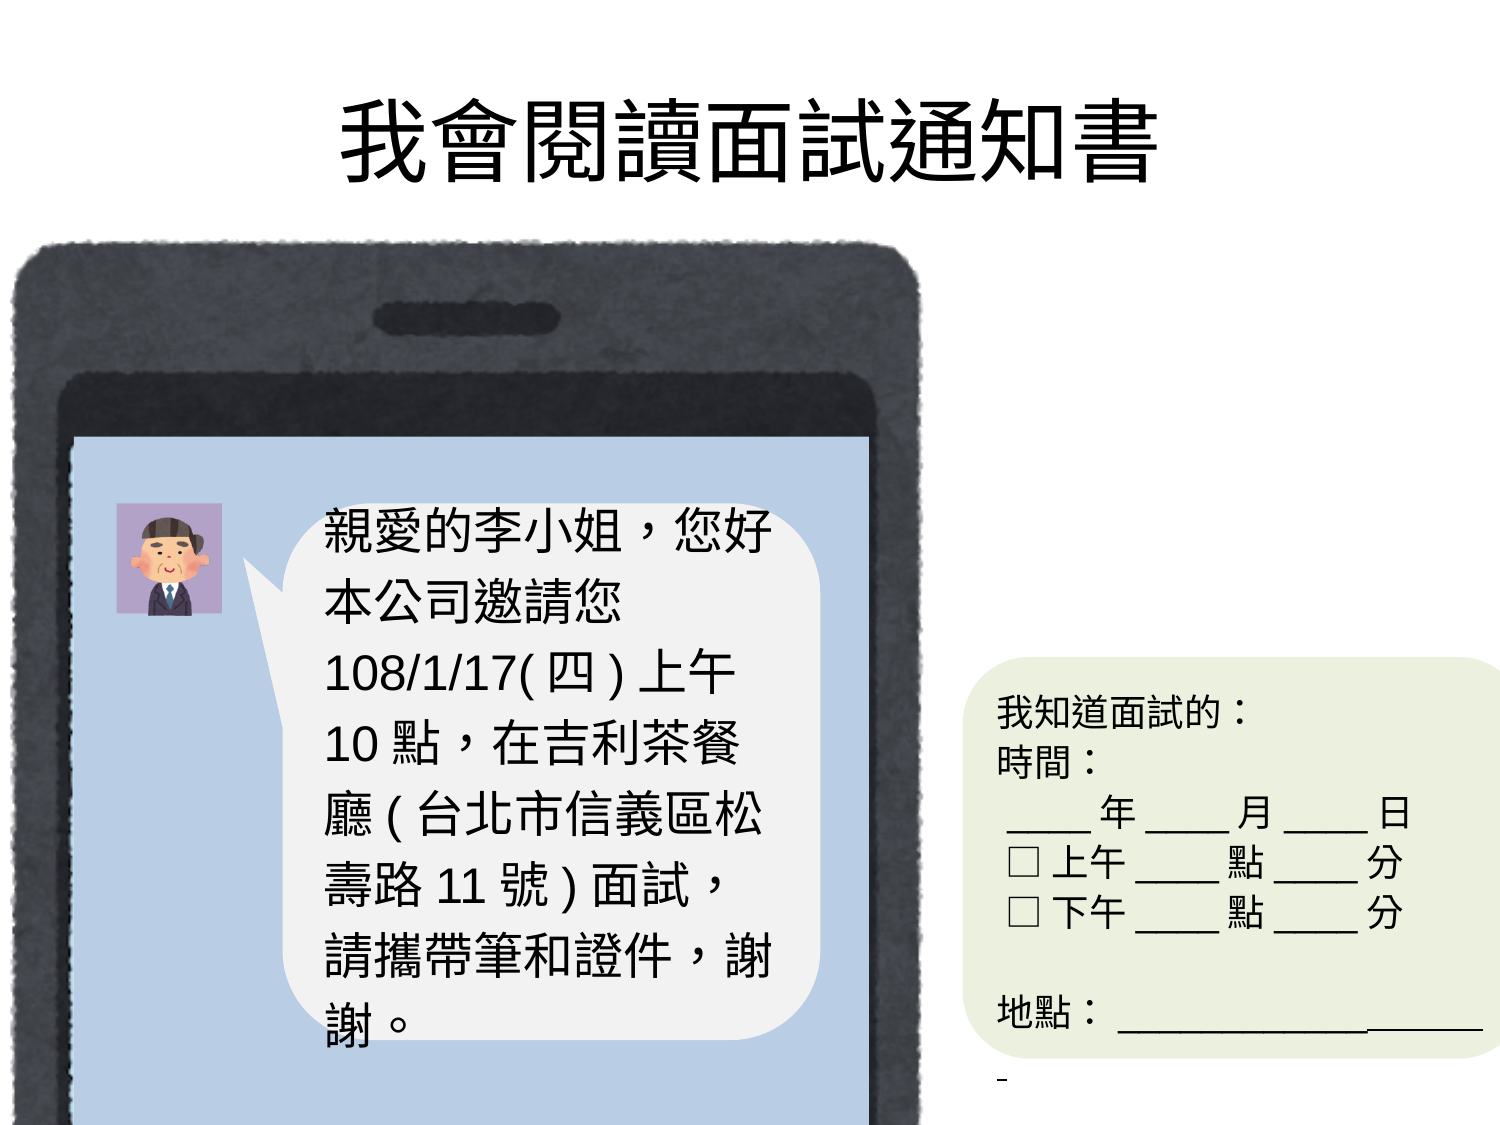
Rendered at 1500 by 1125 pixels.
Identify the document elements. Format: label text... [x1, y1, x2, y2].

text_box 我知道面試的： 時間： ____年____月____日 □上午____點____分 □下午____點____分 地點：____________ [962, 656, 1500, 1059]
text_box 親愛的李小姐，您好 本公司邀請您108/1/17(四)上午10點，在吉利茶餐廳(台北市信義區松壽路11號)面試，請攜帶筆和證件，謝謝。 [243, 503, 821, 1041]
text_box [73, 436, 869, 1125]
picture [126, 515, 212, 620]
title 我會閱讀面試通知書 [75, 45, 1425, 233]
picture [0, 213, 942, 1125]
